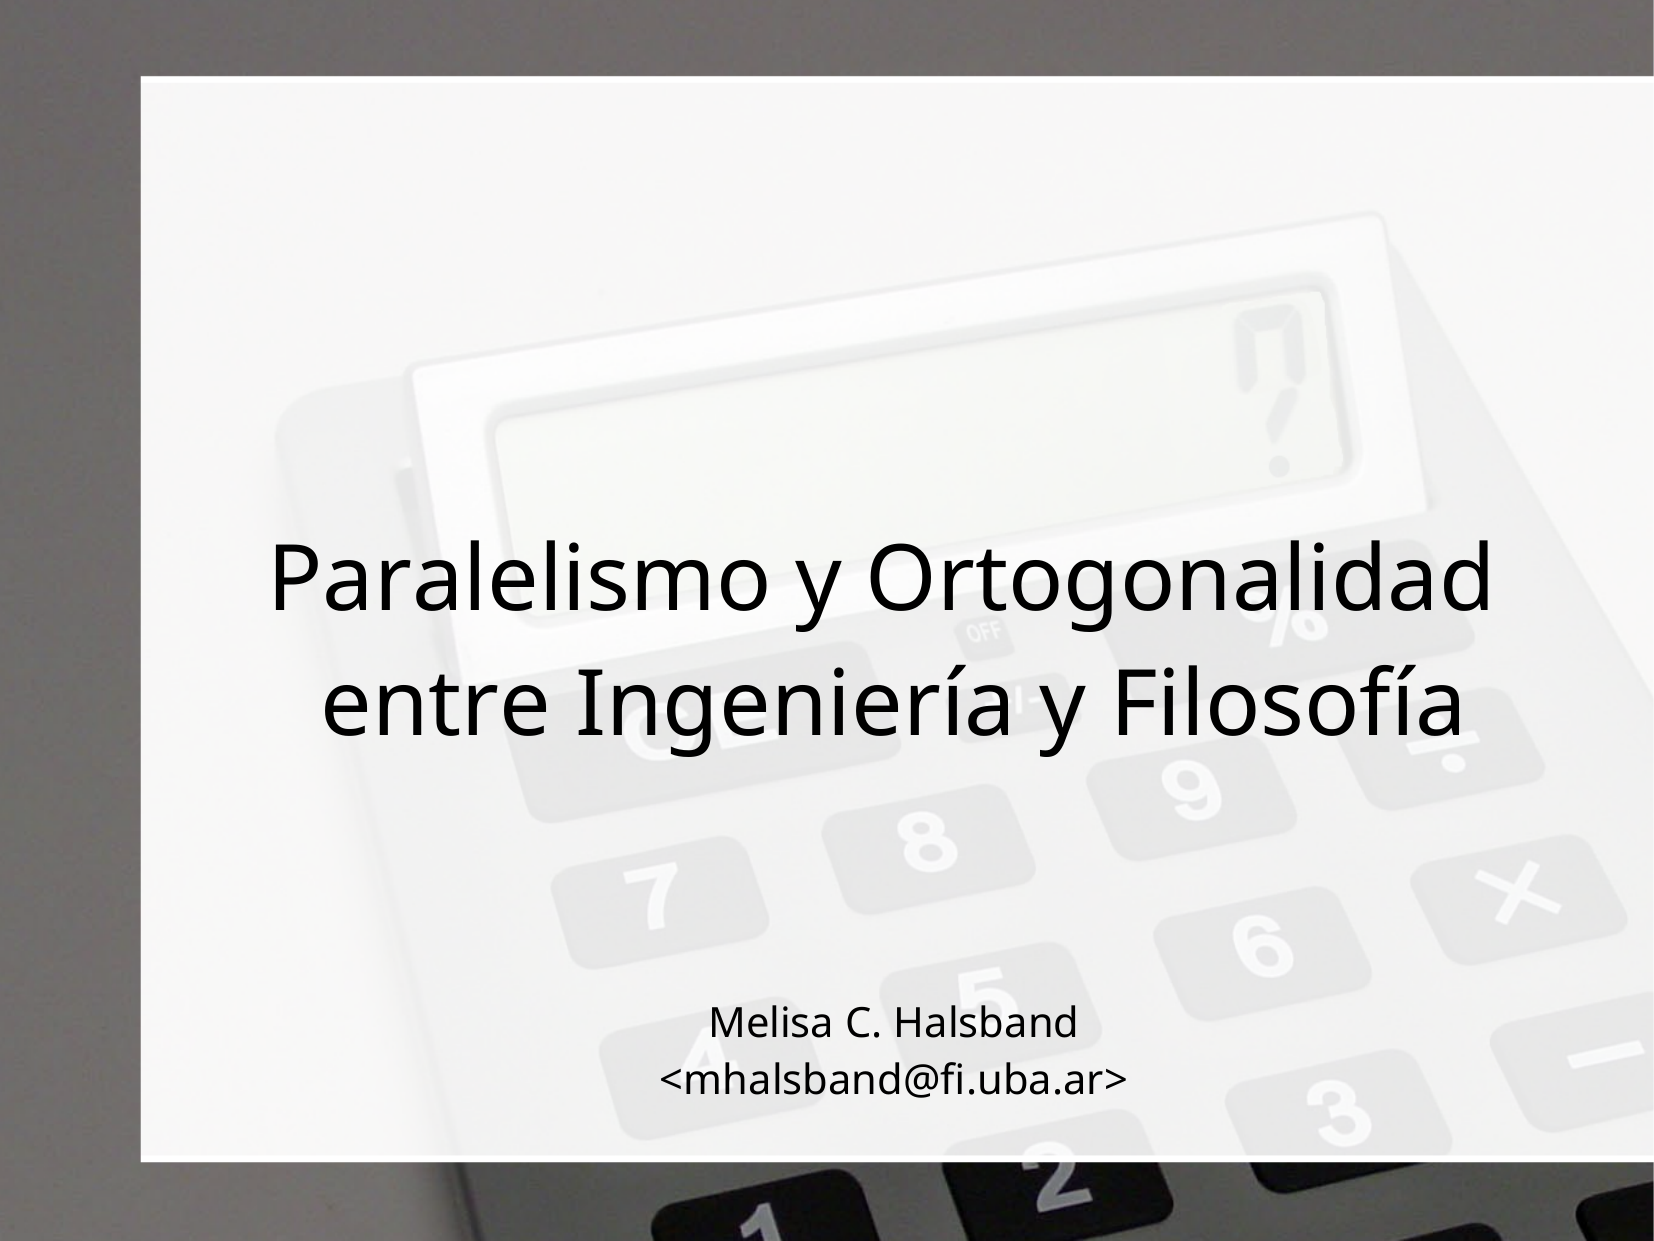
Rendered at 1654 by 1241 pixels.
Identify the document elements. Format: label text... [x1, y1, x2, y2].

title Paralelismo y Ortogonalidad entre Ingeniería y Filosofía [150, 412, 1639, 825]
title Melisa C. Halsband <mhalsband@fi.uba.ar> [150, 825, 1639, 1241]
picture [0, 0, 1654, 1241]
